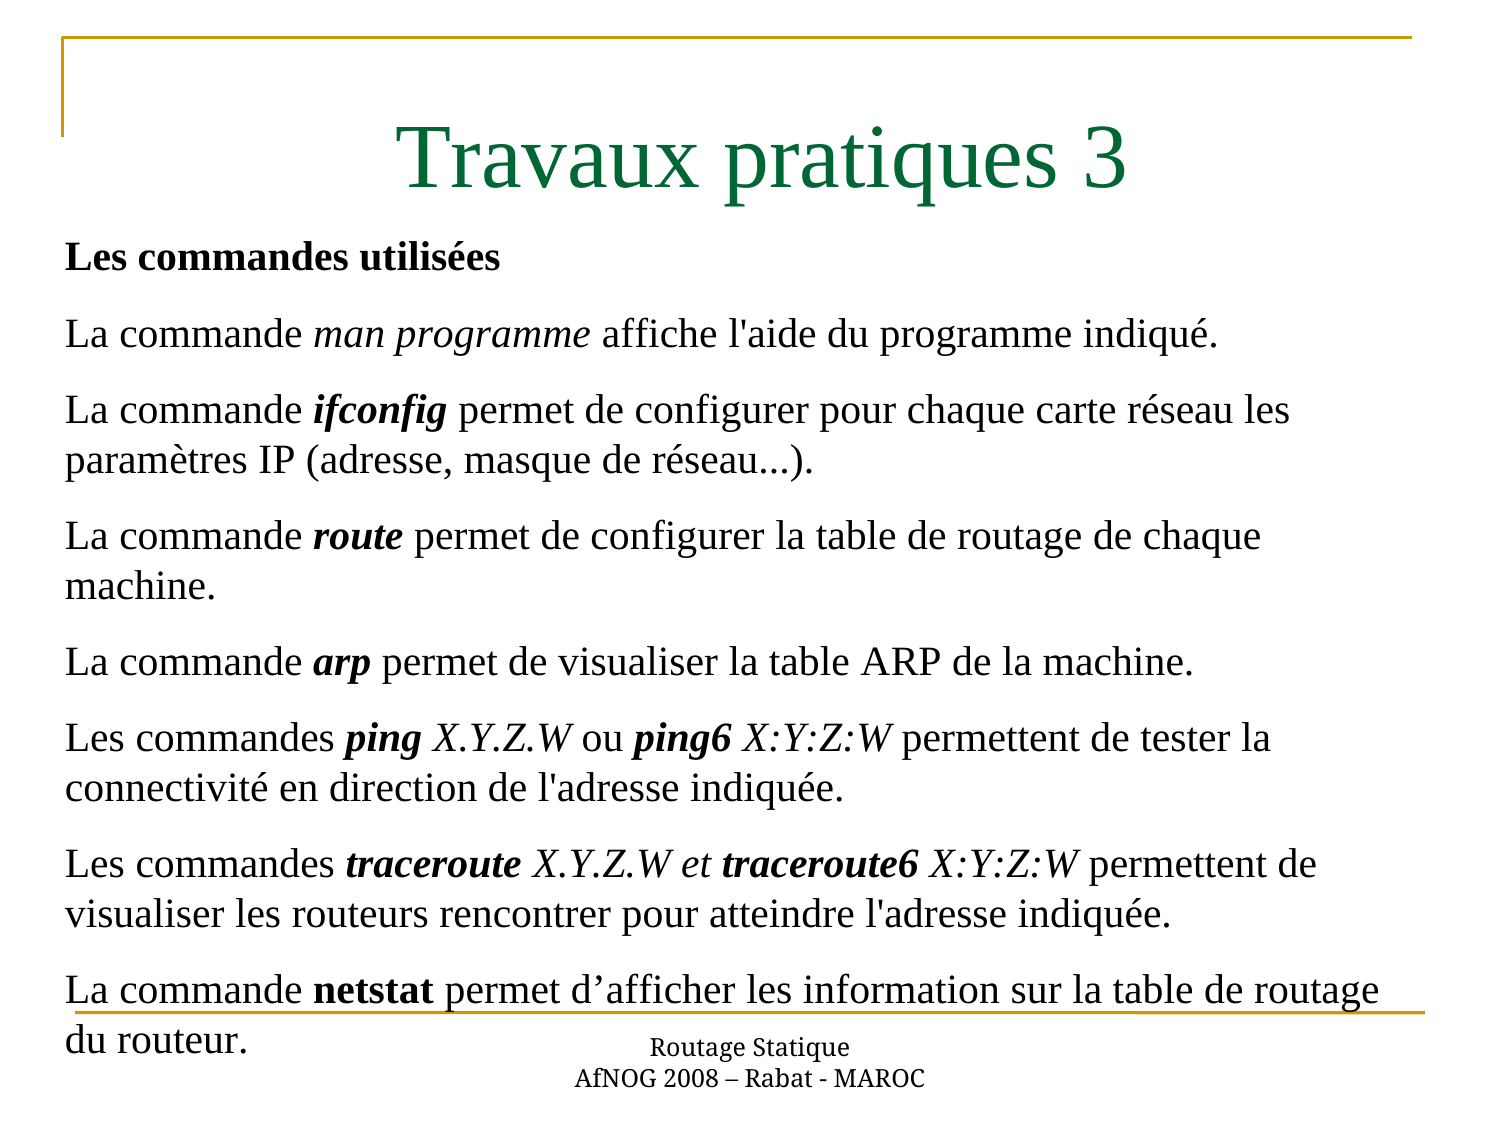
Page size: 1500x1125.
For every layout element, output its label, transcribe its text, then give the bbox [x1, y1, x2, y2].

text_box Travaux pratiques 3 [124, 96, 1400, 217]
text_box Les commandes utilisées La commande man programme affiche l'aide du programme indiqué. La commande ifconfig permet de configurer pour chaque carte réseau les paramètres IP (adresse, masque de réseau...). La commande route permet de configurer la table de routage de chaque machine. La commande arp permet de visualiser la table ARP de la machine. Les commandes ping X.Y.Z.W ou ping6 X:Y:Z:W permettent de tester la connectivité en direction de l'adresse indiquée. Les commandes traceroute X.Y.Z.W et traceroute6 X:Y:Z:W permettent de visualiser les routeurs rencontrer pour atteindre l'adresse indiquée. La commande netstat permet d’afficher les information sur la table de routage du routeur. [49, 224, 1426, 1071]
